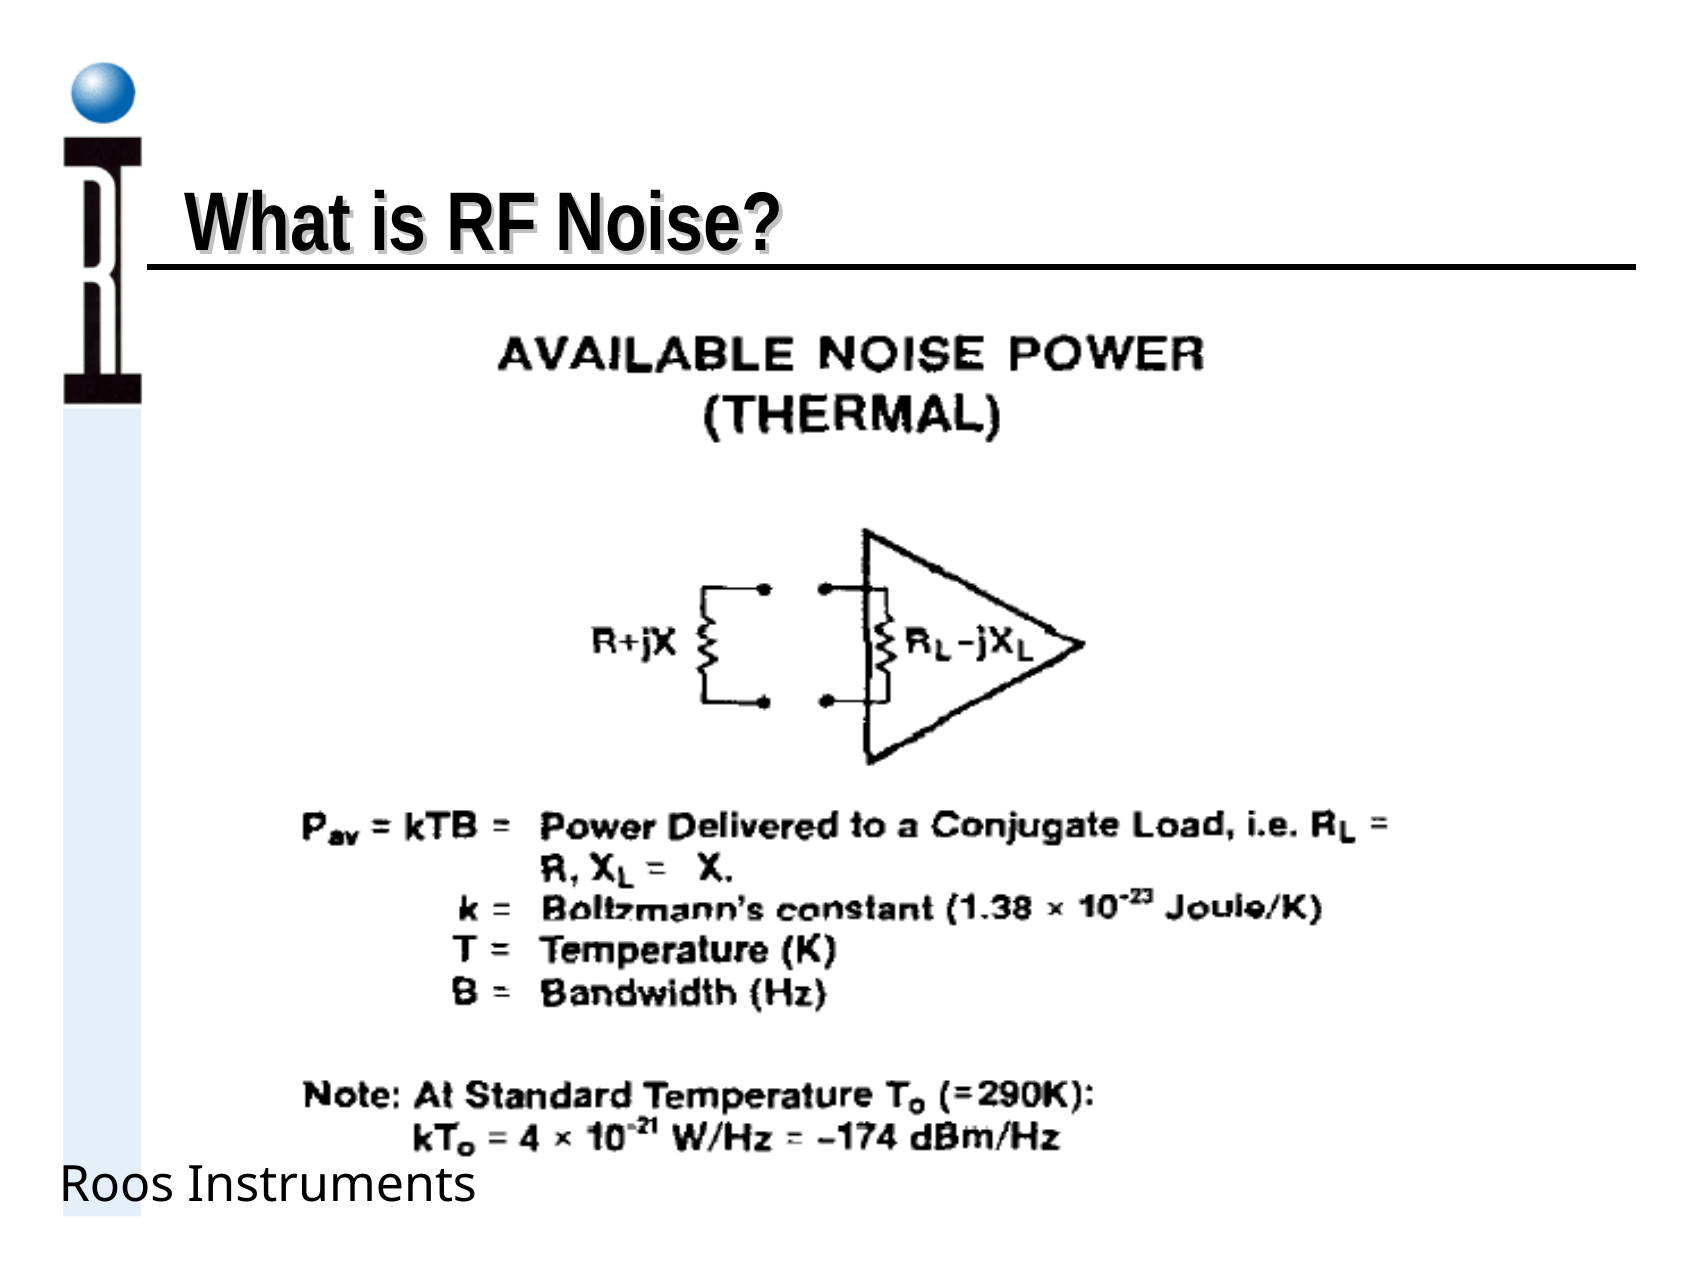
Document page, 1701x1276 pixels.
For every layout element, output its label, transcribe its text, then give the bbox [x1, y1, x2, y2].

picture [272, 314, 1424, 1169]
picture [59, 58, 147, 411]
text_box What is RF Noise? [184, 92, 1539, 268]
